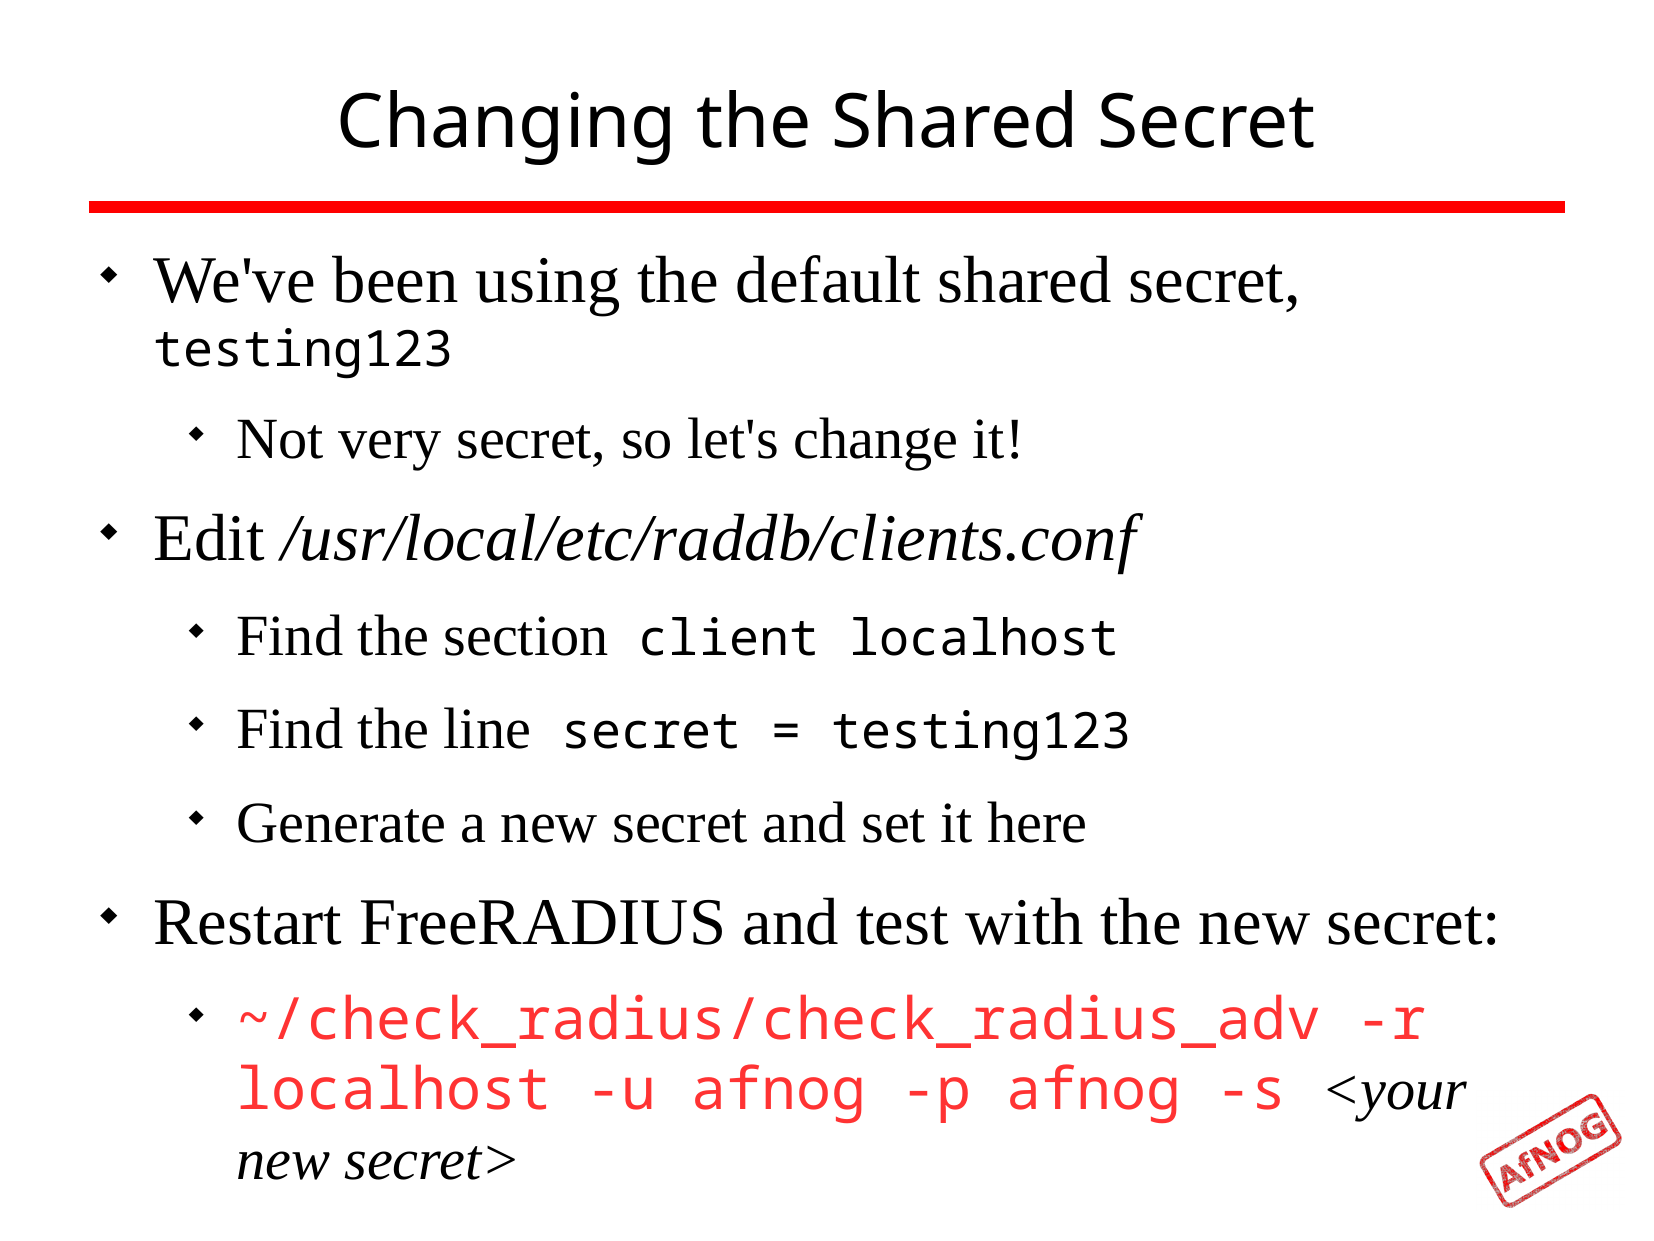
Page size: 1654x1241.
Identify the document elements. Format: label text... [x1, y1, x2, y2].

title Changing the Shared Secret [82, 29, 1571, 207]
list We've been using the default shared secret, testing123 Not very secret, so let's change it! Edit /usr/local/etc/raddb/clients.conf Find the section client localhost Find the line secret = testing123 Generate a new secret and set it here Restart FreeRADIUS and test with the new secret: ~/check_radius/check_radius_adv -r localhost -u afnog -p afnog -s <your new secret> [82, 236, 1571, 1152]
picture [1476, 1090, 1625, 1211]
